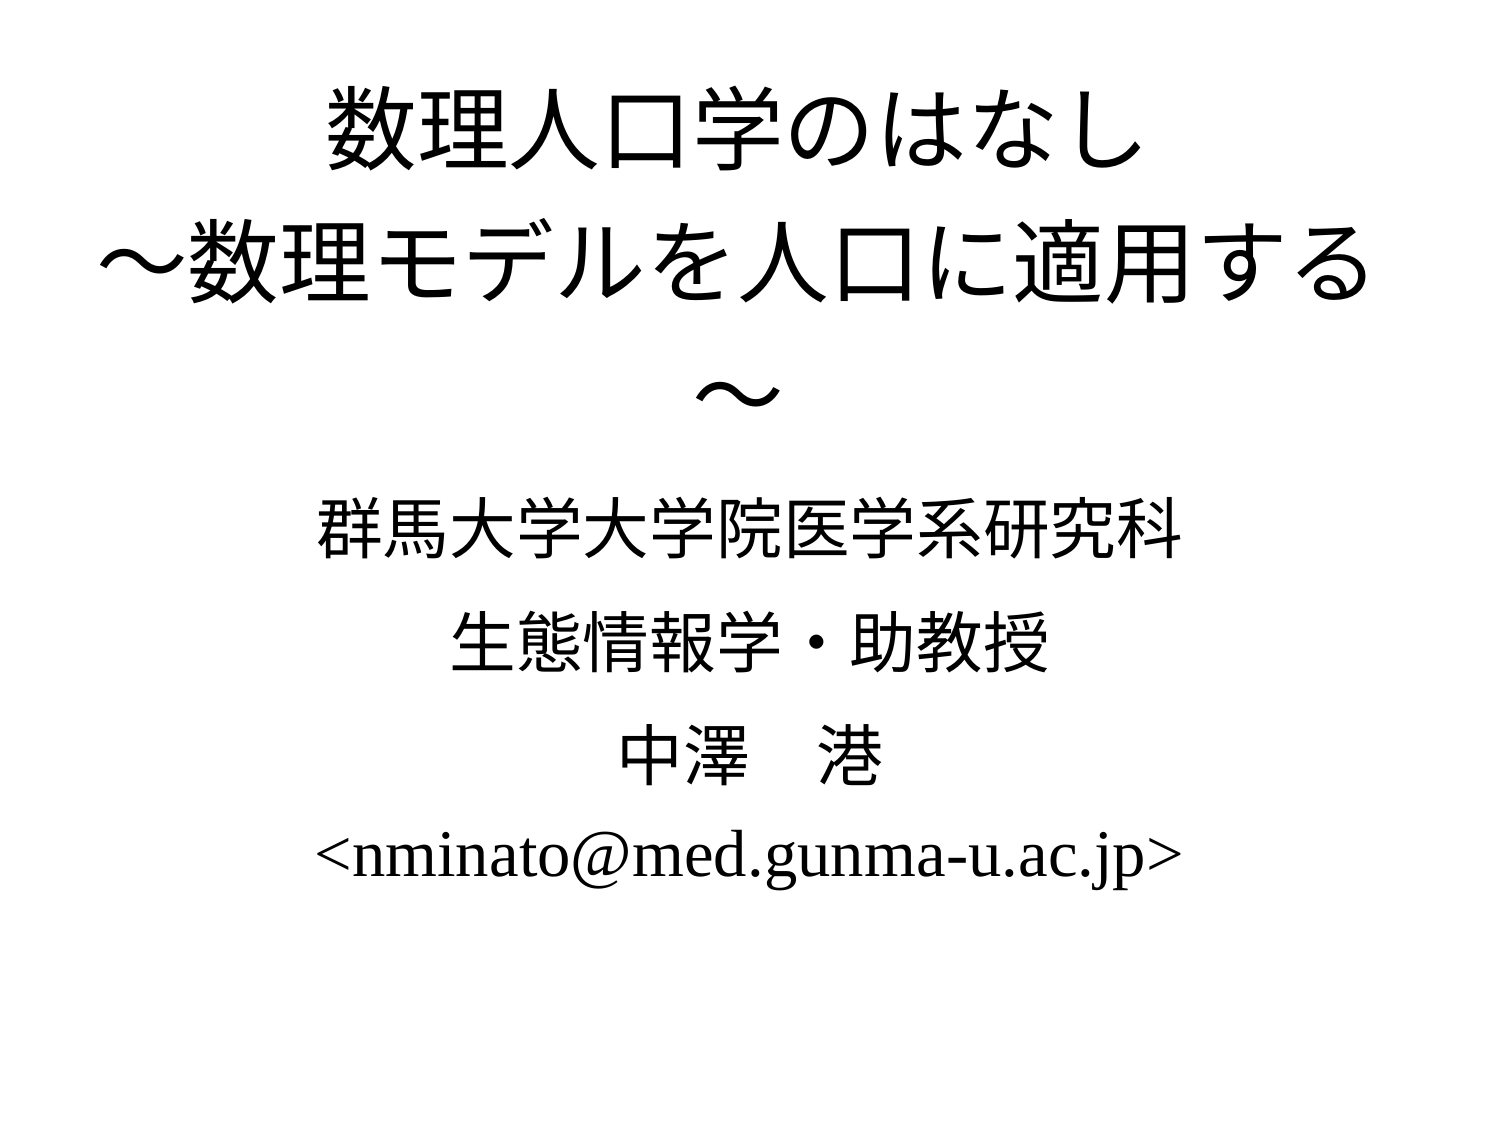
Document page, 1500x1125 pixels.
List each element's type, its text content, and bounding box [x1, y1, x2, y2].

subtitle 群馬大学大学院医学系研究科 生態情報学・助教授 中澤 港 <nminato@med.gunma-u.ac.jp> [112, 393, 1388, 974]
title 数理人口学のはなし ～数理モデルを人口に適用する～ [52, 138, 1425, 374]
